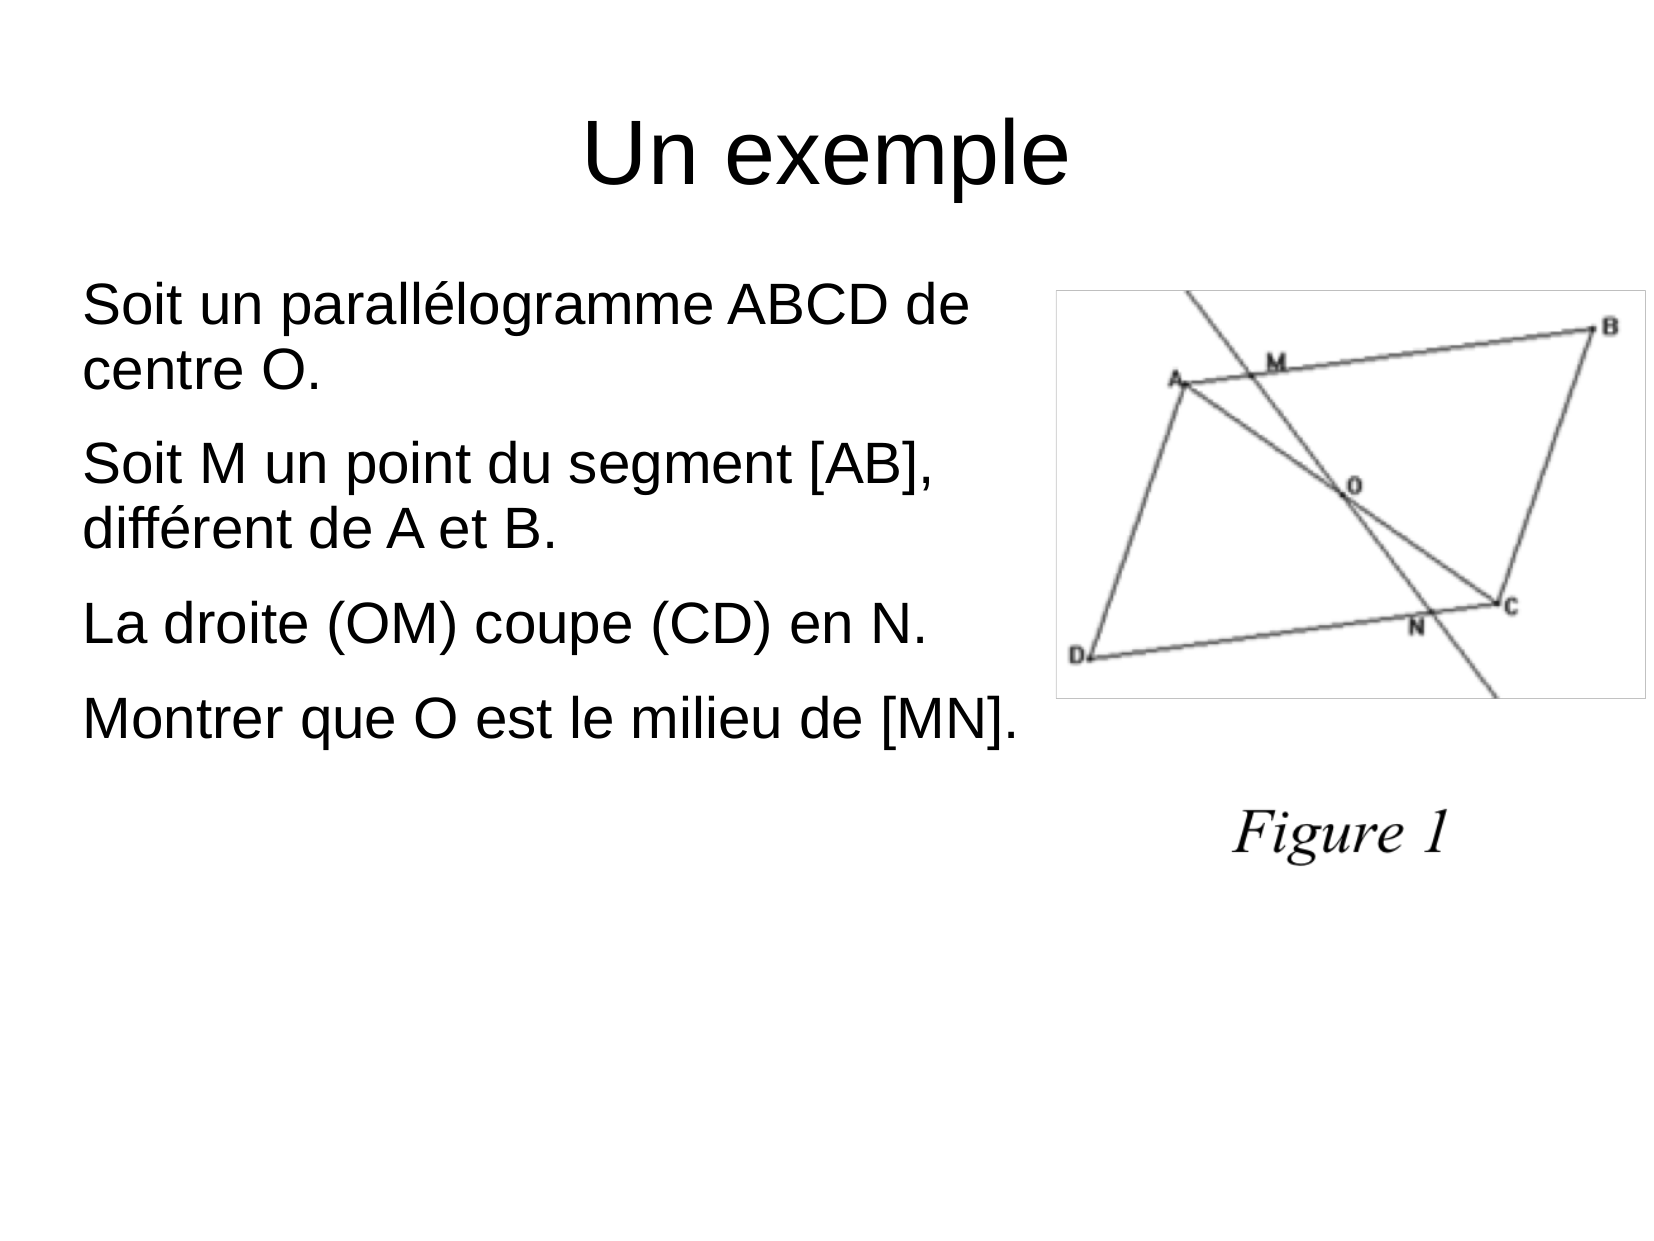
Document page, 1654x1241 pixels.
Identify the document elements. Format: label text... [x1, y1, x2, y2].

list Soit un parallélogramme ABCD de centre O. Soit M un point du segment [AB], différent de A et B. La droite (OM) coupe (CD) en N. Montrer que O est le milieu de [MN]. [11, 271, 1039, 974]
title Un exemple [82, 49, 1571, 257]
picture [1039, 259, 1654, 1098]
